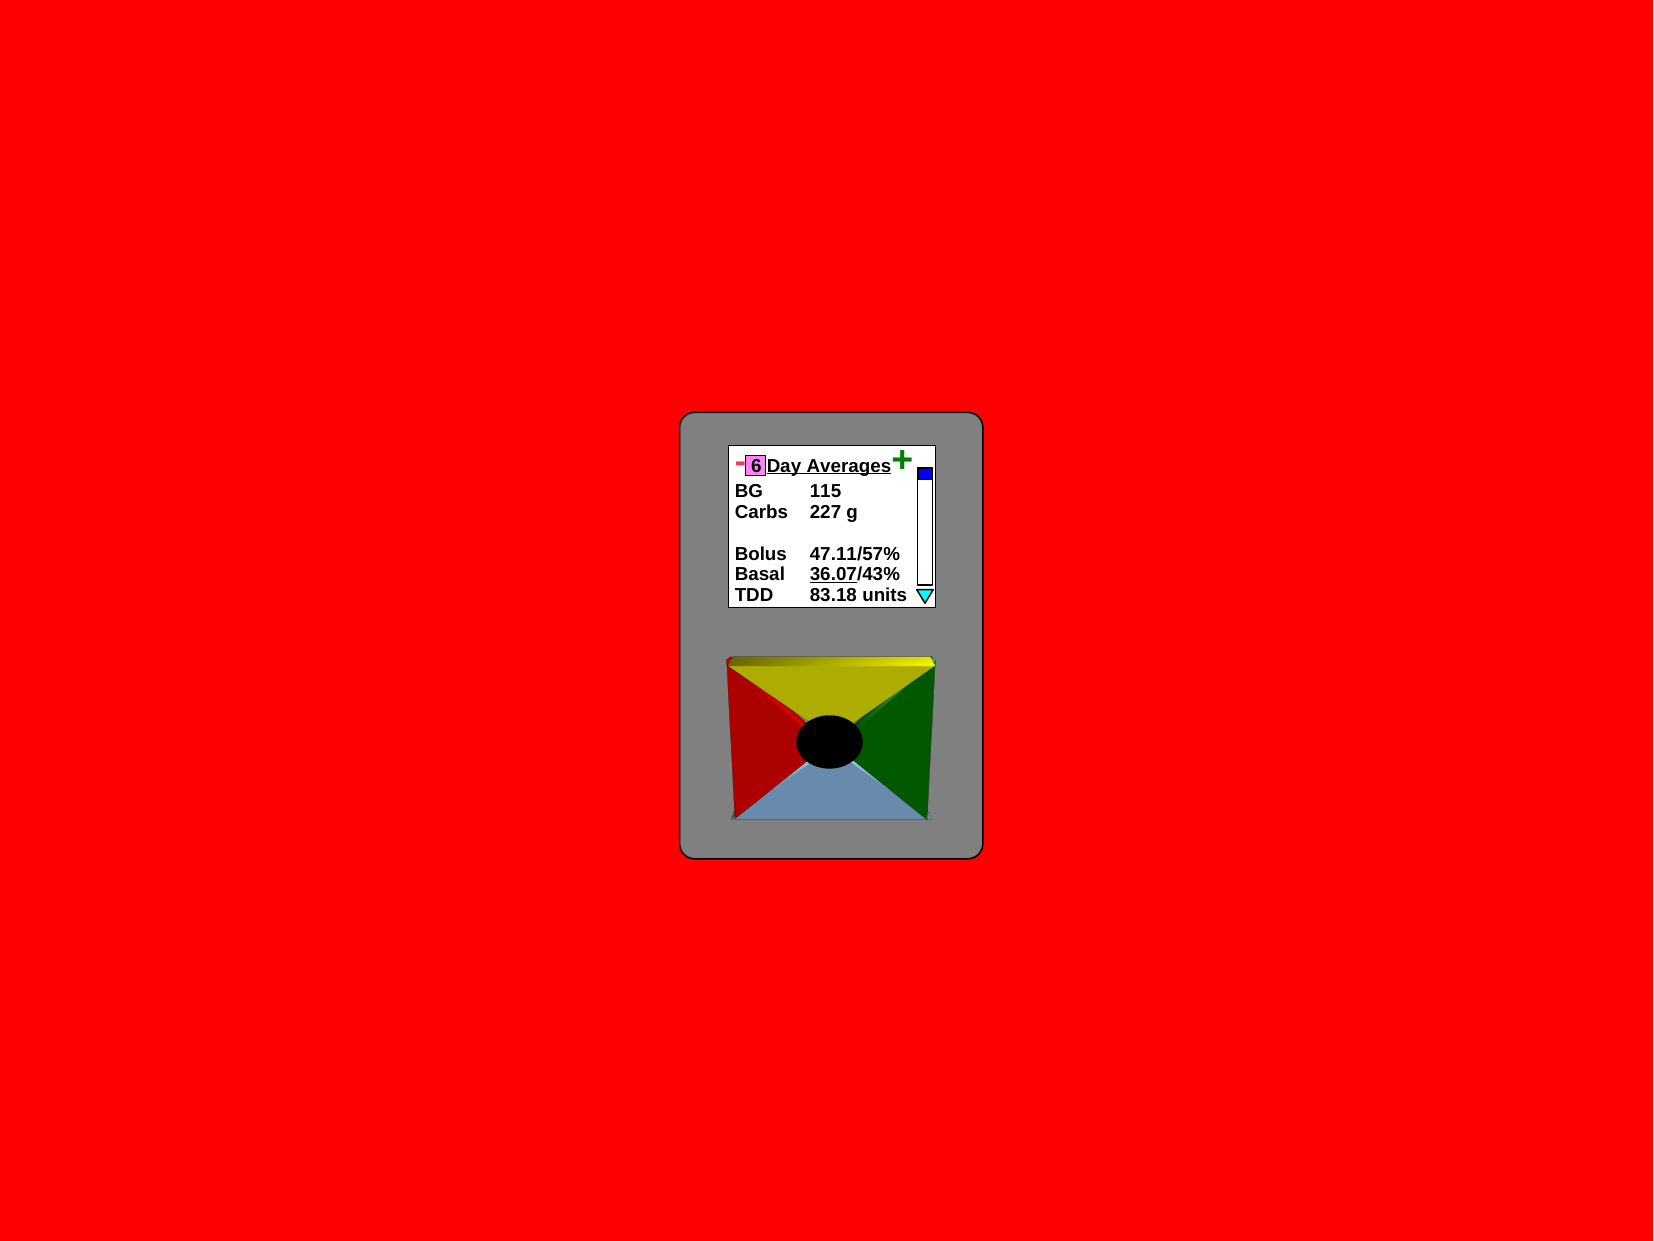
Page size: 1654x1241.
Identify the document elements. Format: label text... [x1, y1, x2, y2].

text_box - 6 Day Averages+ BG 115 Carbs 227 g Bolus 47.11/57% Basal 36.07/43% TDD 83.18 units [720, 431, 936, 614]
text_box [679, 412, 983, 859]
